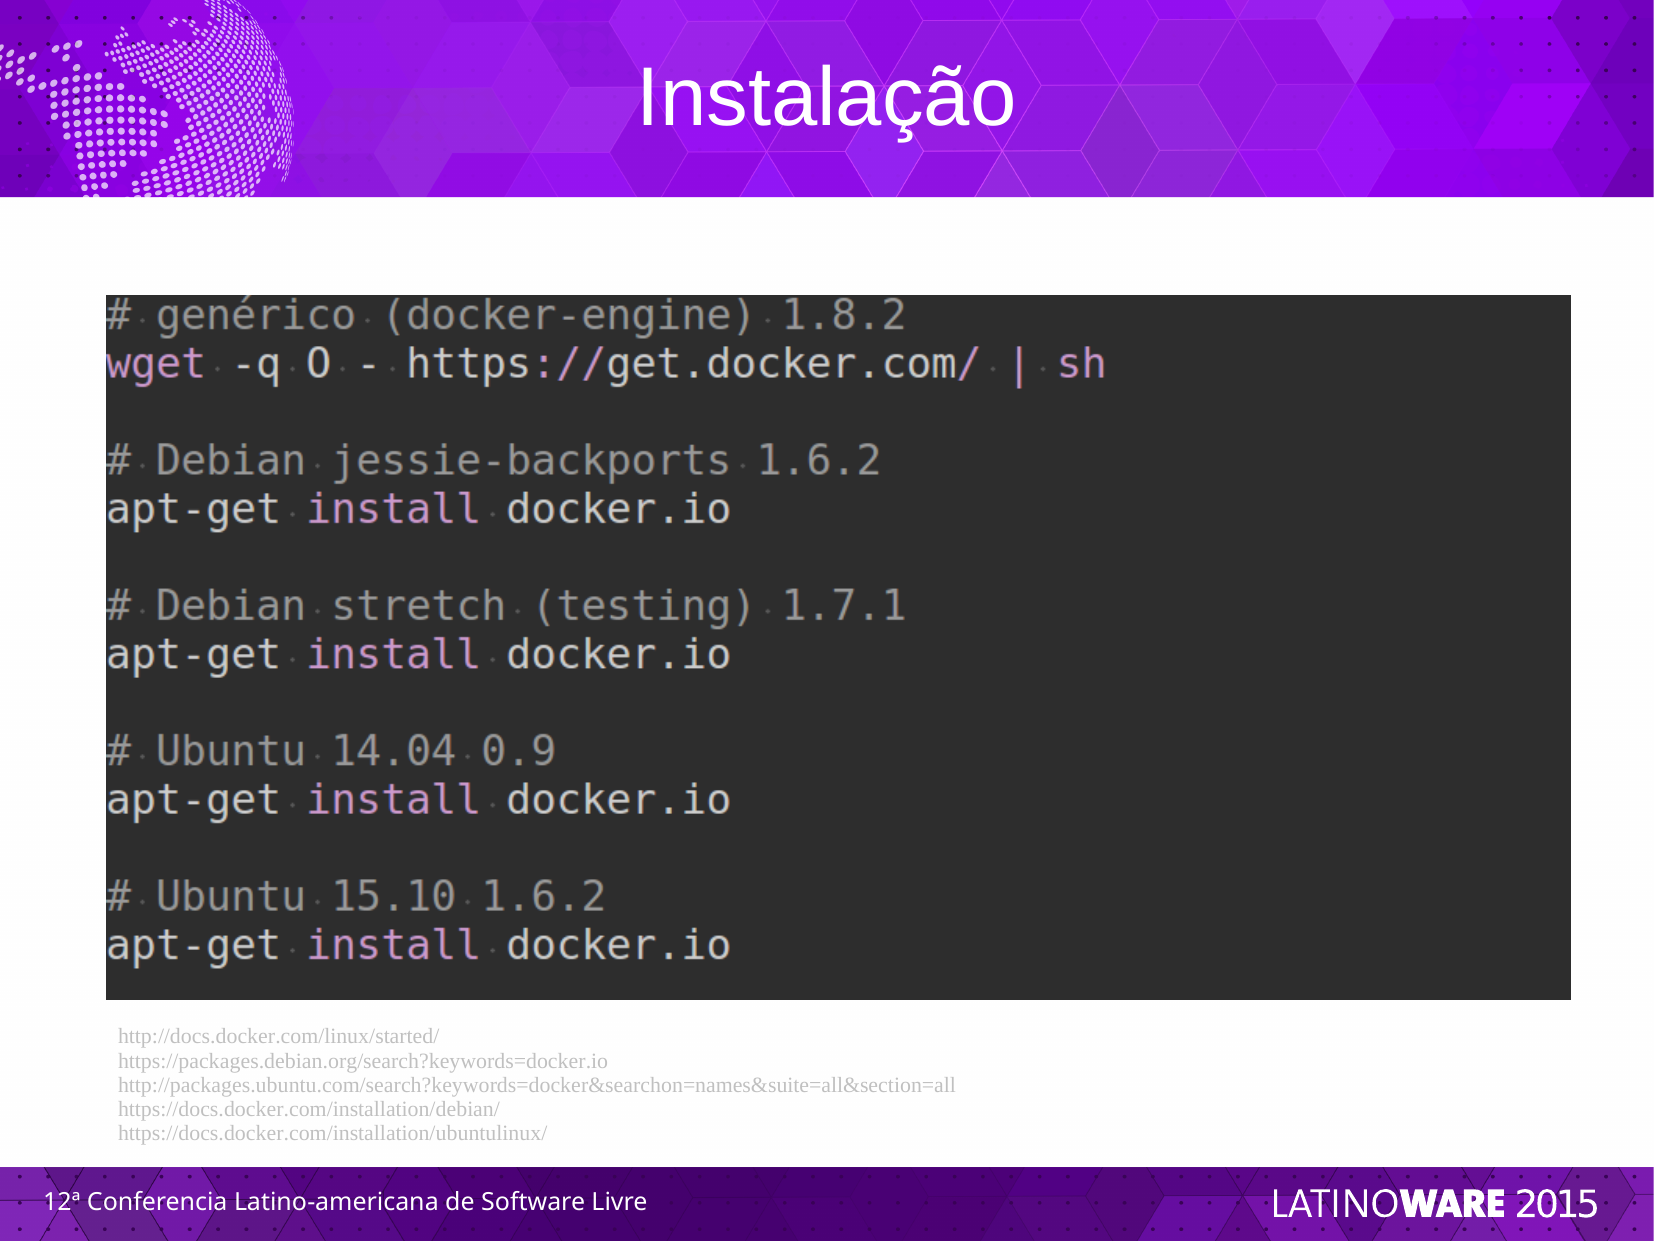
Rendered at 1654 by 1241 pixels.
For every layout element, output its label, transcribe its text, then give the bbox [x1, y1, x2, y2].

text_box Instalação [183, 43, 1471, 152]
text_box 12ª Conferencia Latino-americana de Software Livre [28, 1176, 1127, 1234]
text_box http://docs.docker.com/linux/started/ https://packages.debian.org/search?keywords=docker.io http://packages.ubuntu.com/search?keywords=docker&searchon=names&suite=all&section=all https://docs.docker.com/installation/debian/ https://docs.docker.com/installation/ubuntulinux/ [118, 1024, 1536, 1146]
picture [0, 0, 1654, 1241]
